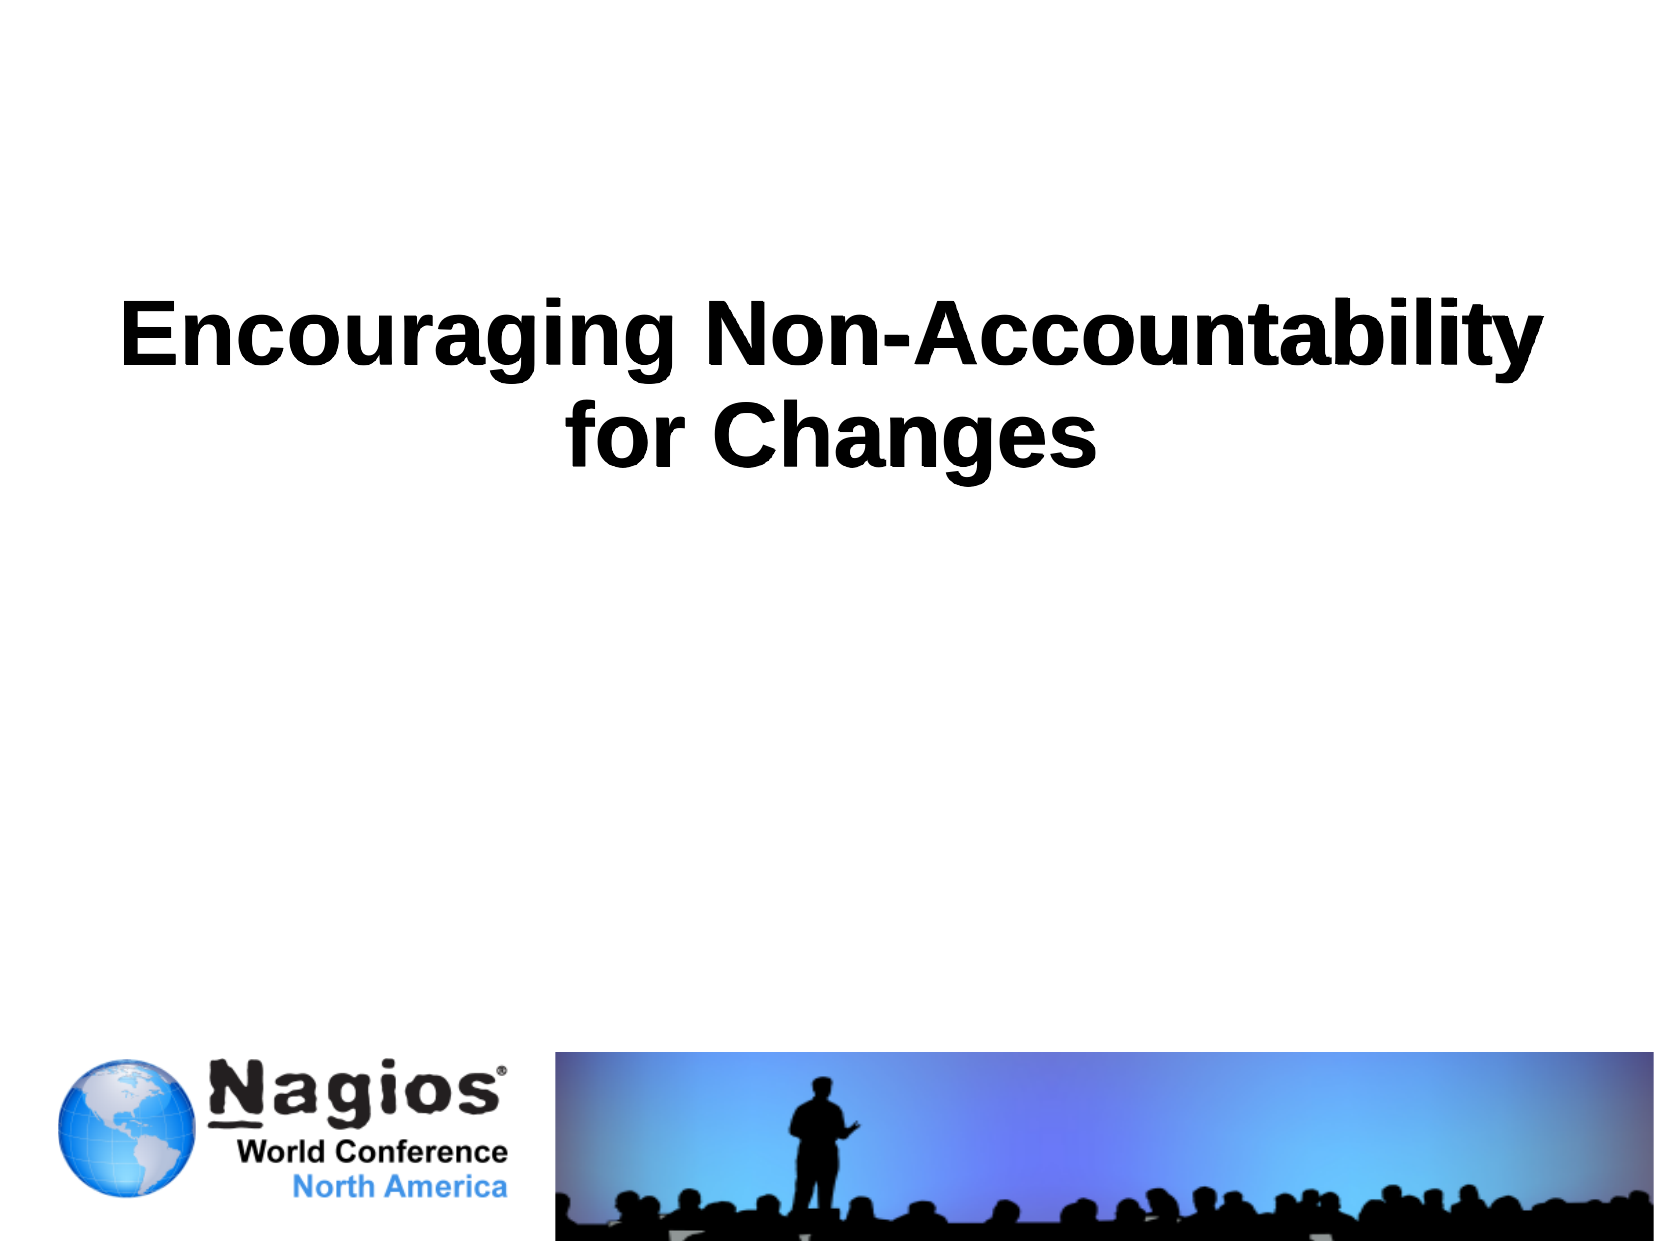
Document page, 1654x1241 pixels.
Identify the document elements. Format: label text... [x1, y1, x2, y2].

picture [555, 1052, 1654, 1241]
title Encouraging Non-Accountability for Changes [87, 280, 1576, 488]
picture [58, 1058, 509, 1228]
